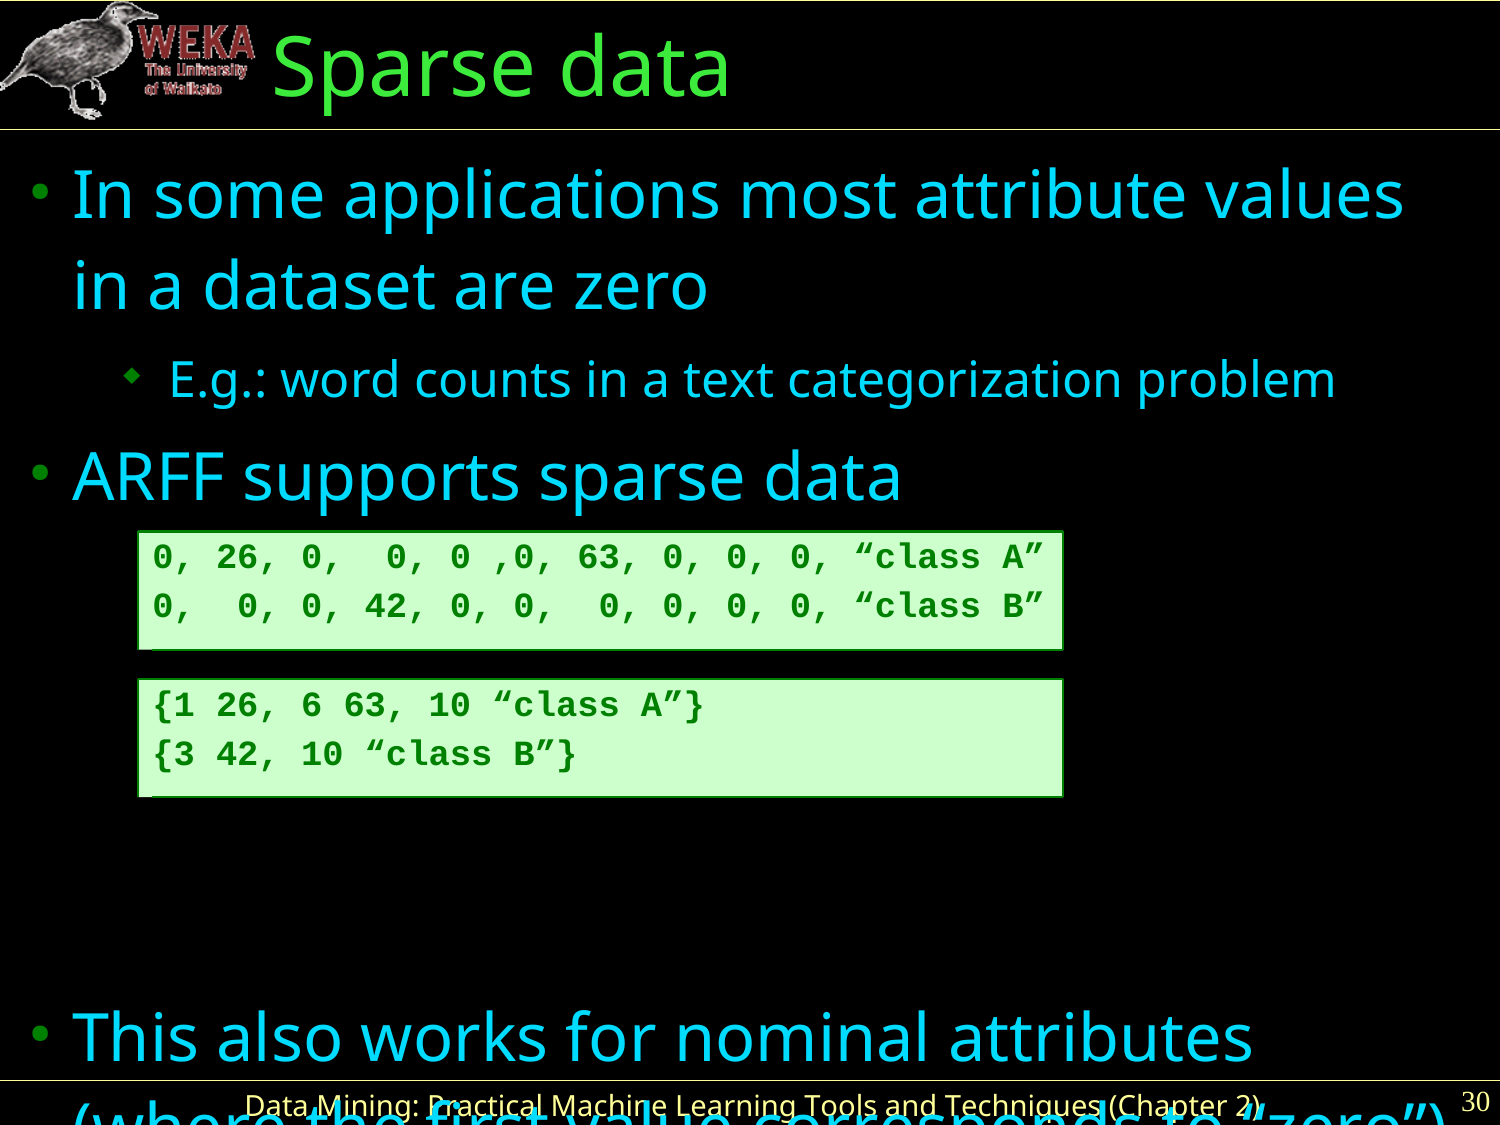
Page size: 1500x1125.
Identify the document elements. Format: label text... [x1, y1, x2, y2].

picture [0, 1, 266, 129]
list In some applications most attribute values in a dataset are zero E.g.: word counts in a text categorization problem ARFF supports sparse data This also works for nominal attributes (where the first value corresponds to “zero”) [29, 147, 1477, 1064]
text_box {1 26, 6 63, 10 “class A”} {3 42, 10 “class B”} [137, 680, 1062, 798]
text_box 0, 26, 0, 0, 0 ,0, 63, 0, 0, 0, “class A” 0, 0, 0, 42, 0, 0, 0, 0, 0, 0, “class B” [139, 533, 1062, 650]
title Sparse data [353, 0, 1429, 147]
